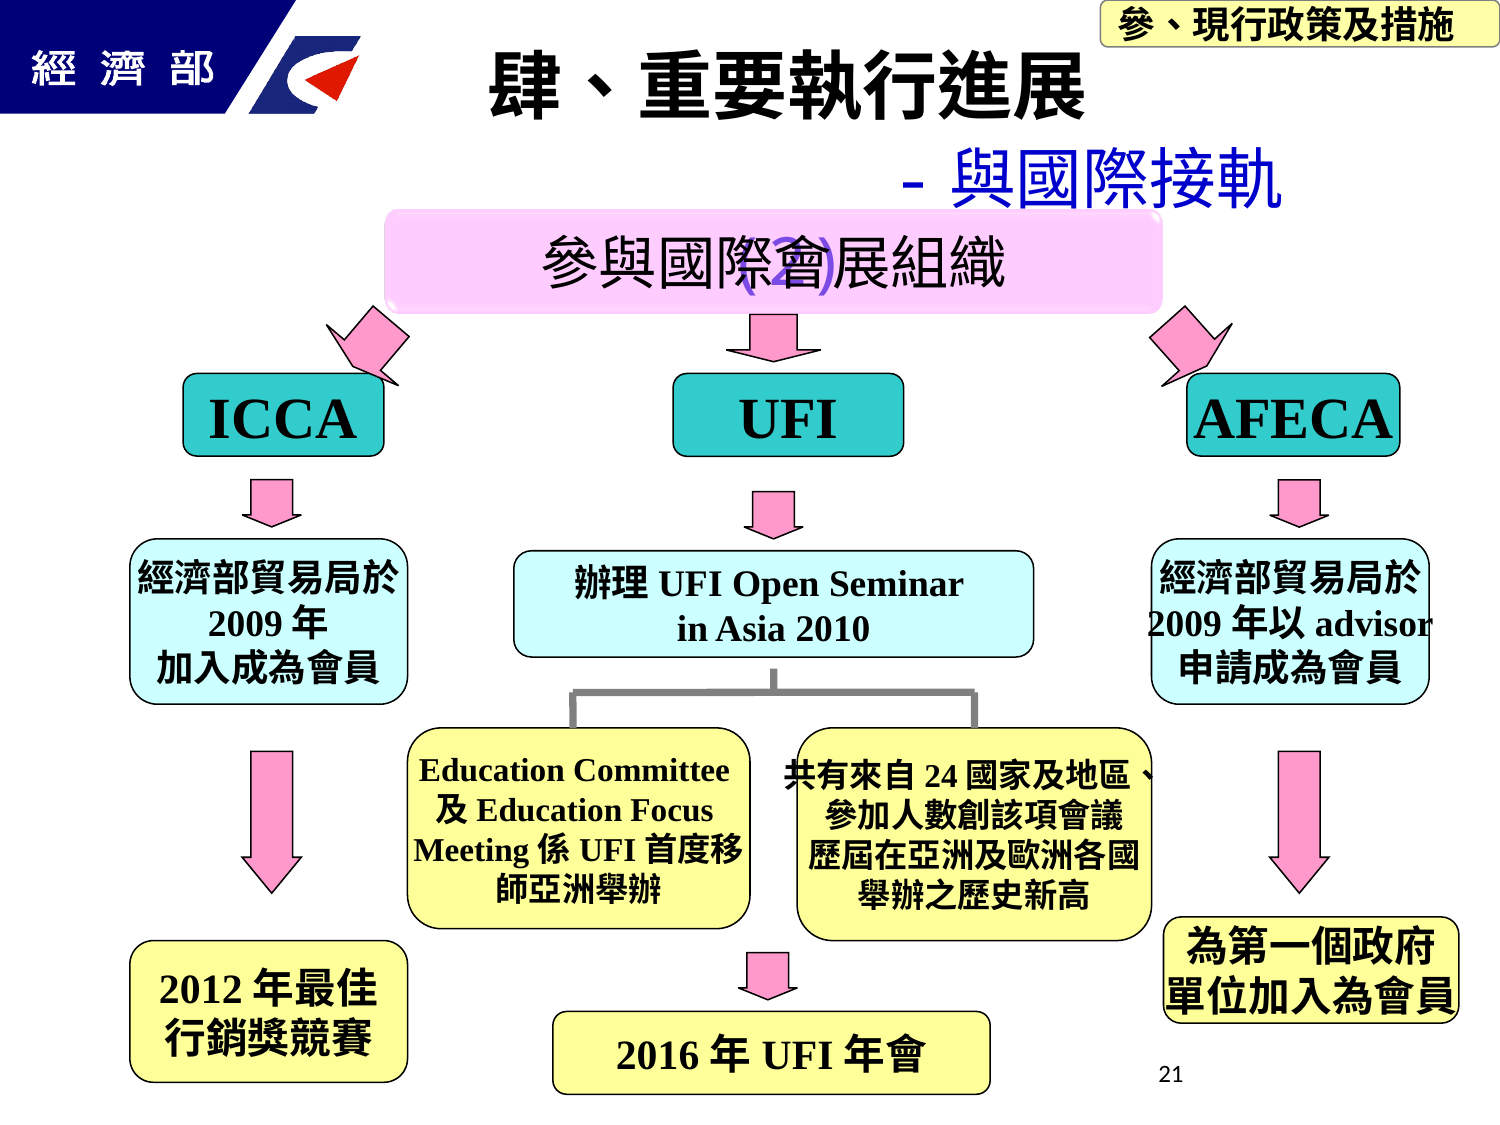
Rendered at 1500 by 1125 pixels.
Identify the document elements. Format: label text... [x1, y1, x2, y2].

text_box UFI [673, 373, 904, 457]
text_box 辦理UFI Open Seminar in Asia 2010 [513, 550, 1034, 658]
text_box 2012年最佳 行銷獎競賽 [129, 940, 408, 1083]
text_box [738, 952, 798, 1000]
text_box [726, 315, 821, 362]
text_box Education Committee 及Education Focus Meeting係UFI首度移 師亞洲舉辦 [407, 727, 751, 929]
text_box 為第一個政府 單位加入為會員 [1163, 916, 1459, 1024]
picture [383, 208, 1164, 315]
text_box [1269, 479, 1329, 528]
text_box 參與國際會展組織 [389, 215, 1159, 308]
text_box [326, 306, 410, 386]
title 肆、重要執行進展 -與國際接軌(2) [230, 31, 1344, 219]
text_box [1269, 751, 1329, 894]
text_box AFECA [1186, 373, 1400, 457]
text_box [743, 491, 804, 539]
text_box 2016年UFI年會 [552, 1011, 991, 1095]
text_box [242, 479, 302, 527]
text_box ICCA [183, 373, 384, 457]
text_box 經濟部貿易局於 2009年 加入成為會員 [129, 538, 408, 705]
text_box 共有來自24國家及地區、 參加人數創該項會議 歷屆在亞洲及歐洲各國 舉辦之歷史新高 [797, 727, 1152, 941]
text_box [242, 751, 302, 894]
text_box 經濟部貿易局於 2009年以advisor 申請成為會員 [1151, 538, 1430, 705]
text_box 參、現行政策及措施 [1100, 0, 1500, 47]
text_box [1149, 306, 1233, 387]
